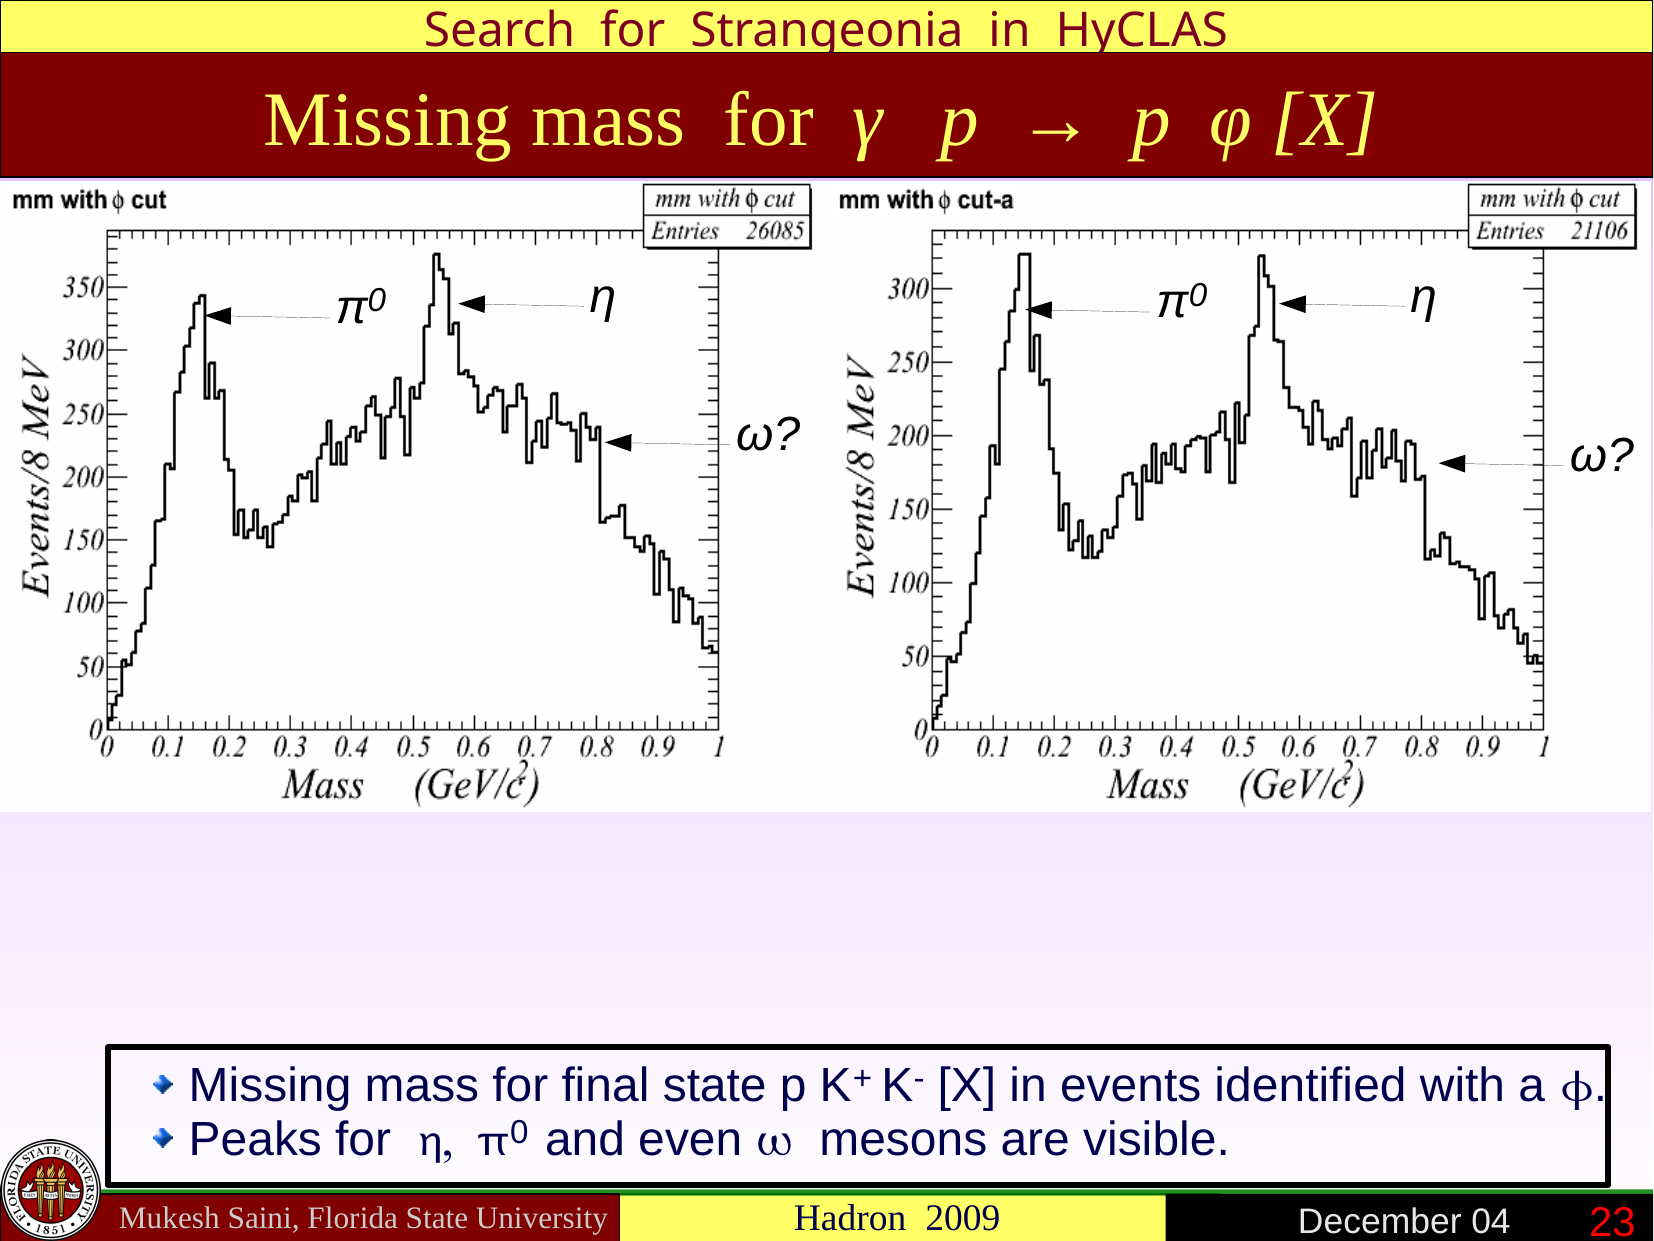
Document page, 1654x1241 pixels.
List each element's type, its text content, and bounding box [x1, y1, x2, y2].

text_box π0 [320, 272, 401, 343]
text_box π0 [1141, 267, 1222, 337]
text_box Missing mass for final state p K+ K- [X] in events identified with a . Peaks for , 0 and even  mesons are visible. [108, 1047, 1609, 1186]
text_box η [1395, 261, 1466, 330]
text_box ω? [1555, 420, 1653, 490]
text_box Missing mass for γ p → p φ [X] [249, 69, 1404, 181]
text_box η [574, 261, 645, 330]
picture [0, 1139, 101, 1241]
text_box ω? [721, 399, 829, 469]
picture [153, 1128, 173, 1148]
picture [153, 1075, 173, 1094]
picture [0, 181, 1651, 812]
